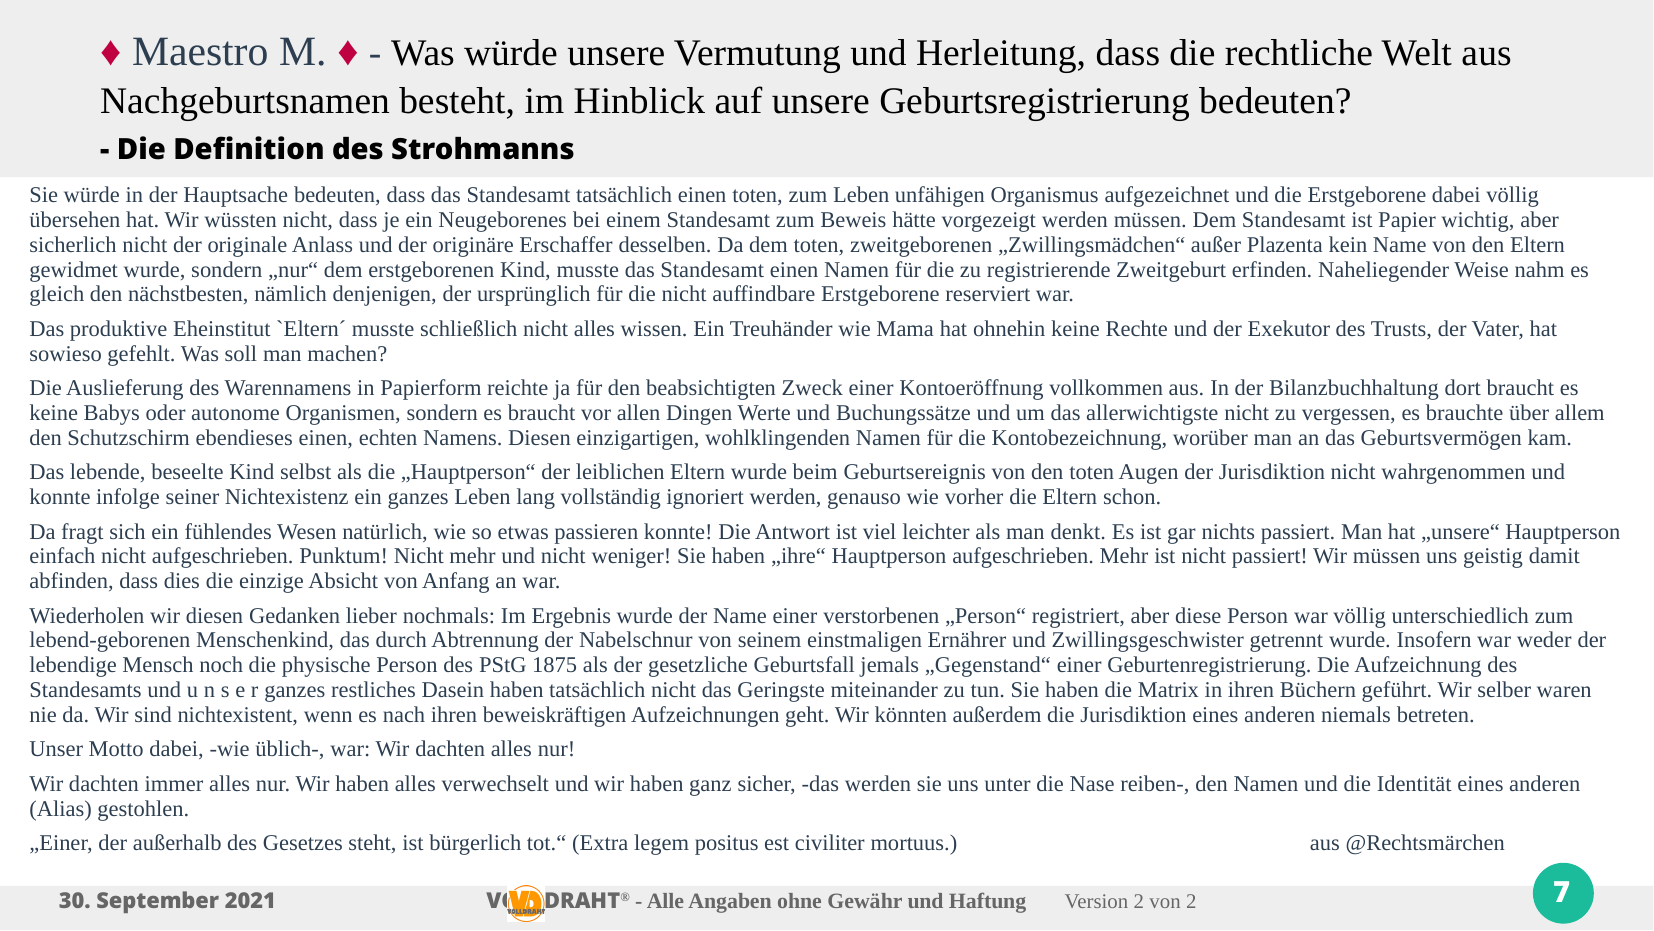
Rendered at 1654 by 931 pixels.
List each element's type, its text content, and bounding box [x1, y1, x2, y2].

list Sie würde in der Hauptsache bedeuten, dass das Standesamt tatsächlich einen toten, zum Leben unfähigen Organismus aufgezeichnet und die Erstgeborene dabei völlig übersehen hat. Wir wüssten nicht, dass je ein Neugeborenes bei einem Standesamt zum Beweis hätte vorgezeigt werden müssen. Dem Standesamt ist Papier wichtig, aber sicherlich nicht der originale Anlass und der originäre Erschaffer desselben. Da dem toten, zweitgeborenen „Zwillingsmädchen“ außer Plazenta kein Name von den Eltern gewidmet wurde, sondern „nur“ dem erstgeborenen Kind, musste das Standesamt einen Namen für die zu registrierende Zweitgeburt erfinden. Naheliegender Weise nahm es gleich den nächstbesten, nämlich denjenigen, der ursprünglich für die nicht auffindbare Erstgeborene reserviert war. Das produktive Eheinstitut `Eltern´ musste schließlich nicht alles wissen. Ein Treuhänder wie Mama hat ohnehin keine Rechte und der Exekutor des Trusts, der Vater, hat sowieso gefehlt. Was soll man machen? Die Auslieferung des Warennamens in Papierform reichte ja für den beabsichtigten Zweck einer Kontoeröffnung vollkommen aus. In der Bilanzbuchhaltung dort braucht es keine Babys oder autonome Organismen, sondern es braucht vor allen Dingen Werte und Buchungssätze und um das allerwichtigste nicht zu vergessen, es brauchte über allem den Schutzschirm ebendieses einen, echten Namens. Diesen einzigartigen, wohlklingenden Namen für die Kontobezeichnung, worüber man an das Geburtsvermögen kam. Das lebende, beseelte Kind selbst als die „Hauptperson“ der leiblichen Eltern wurde beim Geburtsereignis von den toten Augen der Jurisdiktion nicht wahrgenommen und konnte infolge seiner Nichtexistenz ein ganzes Leben lang vollständig ignoriert werden, genauso wie vorher die Eltern schon. Da fragt sich ein fühlendes Wesen natürlich, wie so etwas passieren konnte! Die Antwort ist viel leichter als man denkt. Es ist gar nichts passiert. Man hat „unsere“ Hauptperson einfach nicht aufgeschrieben. Punktum! Nicht mehr und nicht weniger! Sie haben „ihre“ Hauptperson aufgeschrieben. Mehr ist nicht passiert! Wir müssen uns geistig damit abfinden, dass dies die einzige Absicht von Anfang an war. Wiederholen wir diesen Gedanken lieber nochmals: Im Ergebnis wurde der Name einer verstorbenen „Person“ registriert, aber diese Person war völlig unterschiedlich zum lebend-geborenen Menschenkind, das durch Abtrennung der Nabelschnur von seinem einstmaligen Ernährer und Zwillingsgeschwister getrennt wurde. Insofern war weder der lebendige Mensch noch die physische Person des PStG 1875 als der gesetzliche Geburtsfall jemals „Gegenstand“ einer Geburtenregistrierung. Die Aufzeichnung des Standesamts und u n s e r ganzes restliches Dasein haben tatsächlich nicht das Geringste miteinander zu tun. Sie haben die Matrix in ihren Büchern geführt. Wir selber waren nie da. Wir sind nichtexistent, wenn es nach ihren beweiskräftigen Aufzeichnungen geht. Wir könnten außerdem die Jurisdiktion eines anderen niemals betreten. Unser Motto dabei, -wie üblich-, war: Wir dachten alles nur! Wir dachten immer alles nur. Wir haben alles verwechselt und wir haben ganz sicher, -das werden sie uns unter die Nase reiben-, den Namen und die Identität eines anderen (Alias) gestohlen. „Einer, der außerhalb des Gesetzes steht, ist bürgerlich tot.“ (Extra legem positus est civiliter mortuus.) aus @Rechtsmärchen [29, 182, 1624, 886]
picture [507, 886, 545, 922]
title ♦️ Maestro M. ♦️ - Was würde unsere Vermutung und Herleitung, dass die rechtliche Welt aus Nachgeburtsnamen besteht, im Hinblick auf unsere Geburtsregistrierung bedeuten? - Die Definition des Strohmanns [29, 5, 1595, 182]
